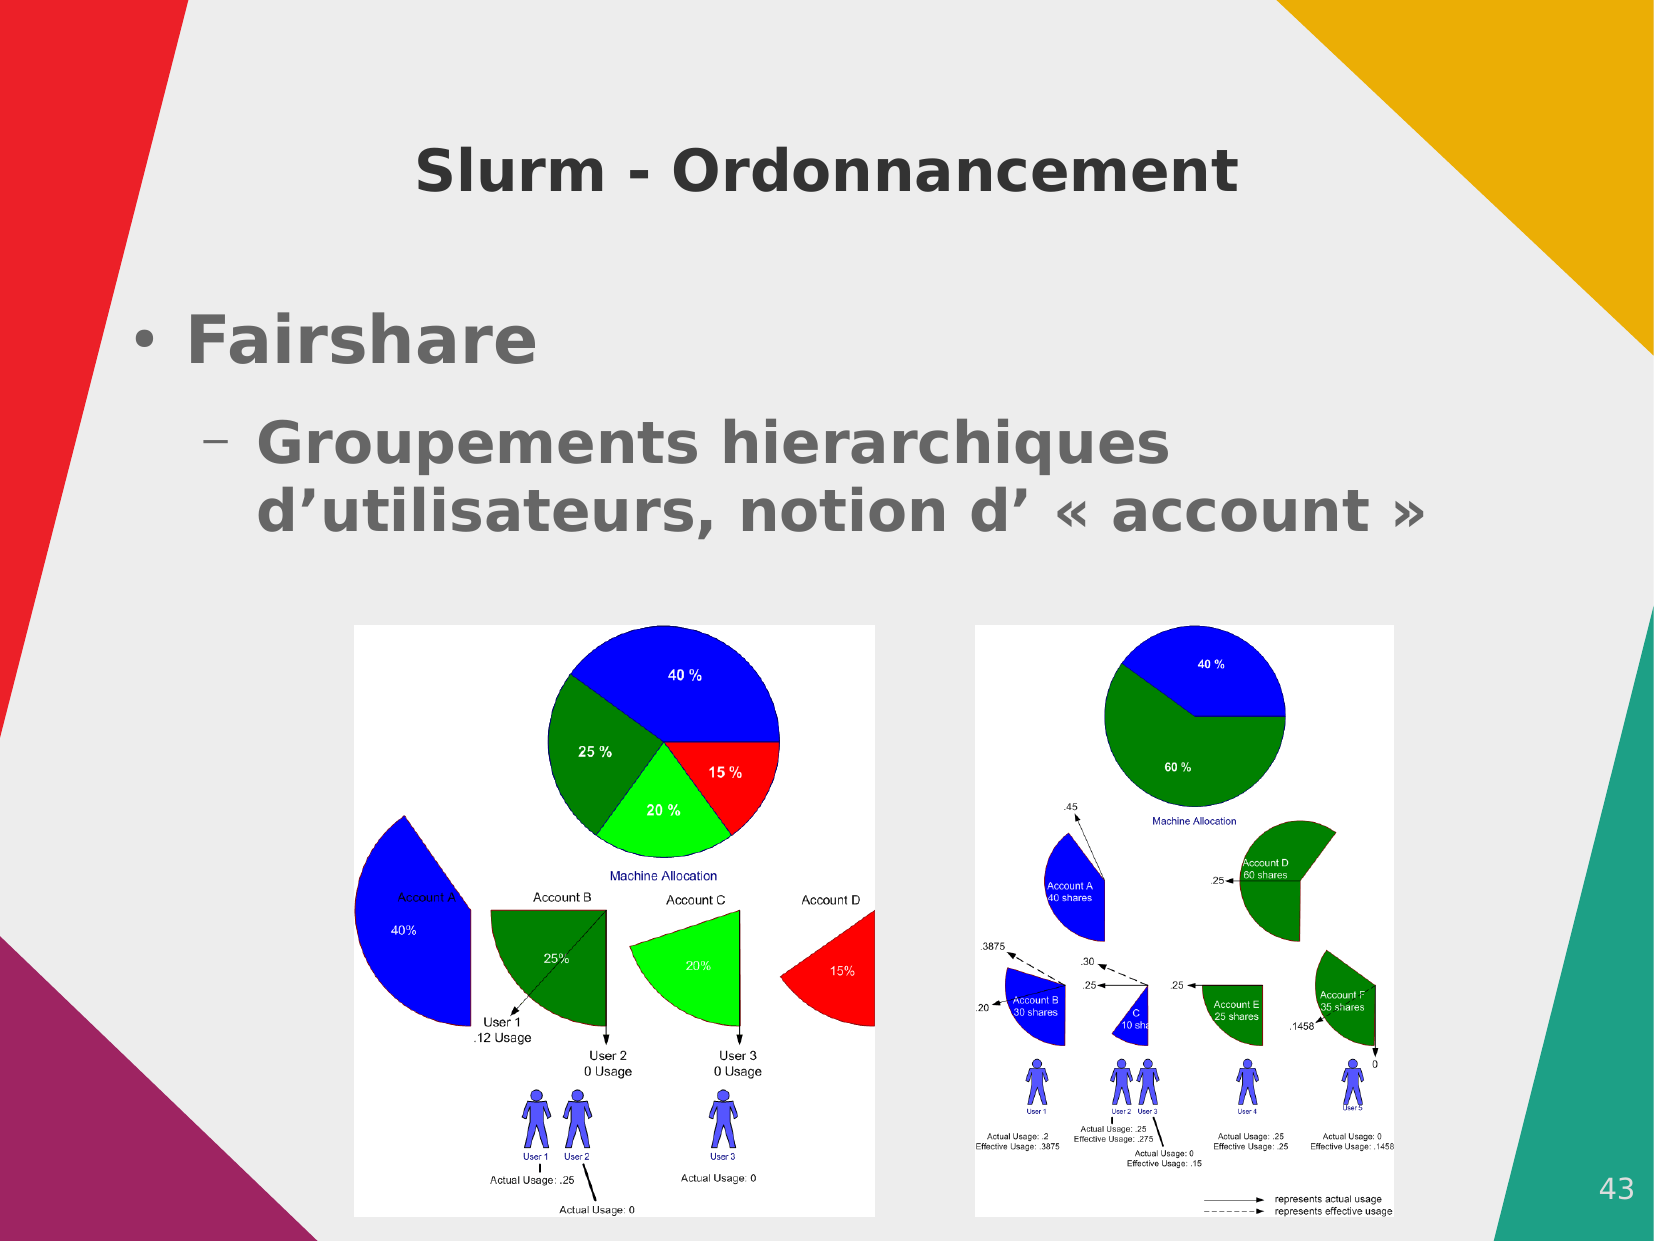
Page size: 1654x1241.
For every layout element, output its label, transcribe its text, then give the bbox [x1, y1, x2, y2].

list Fairshare Groupements hierarchiques d’utilisateurs, notion d’ « account » [114, 302, 1539, 1217]
title Slurm - Ordonnancement [114, 73, 1539, 271]
